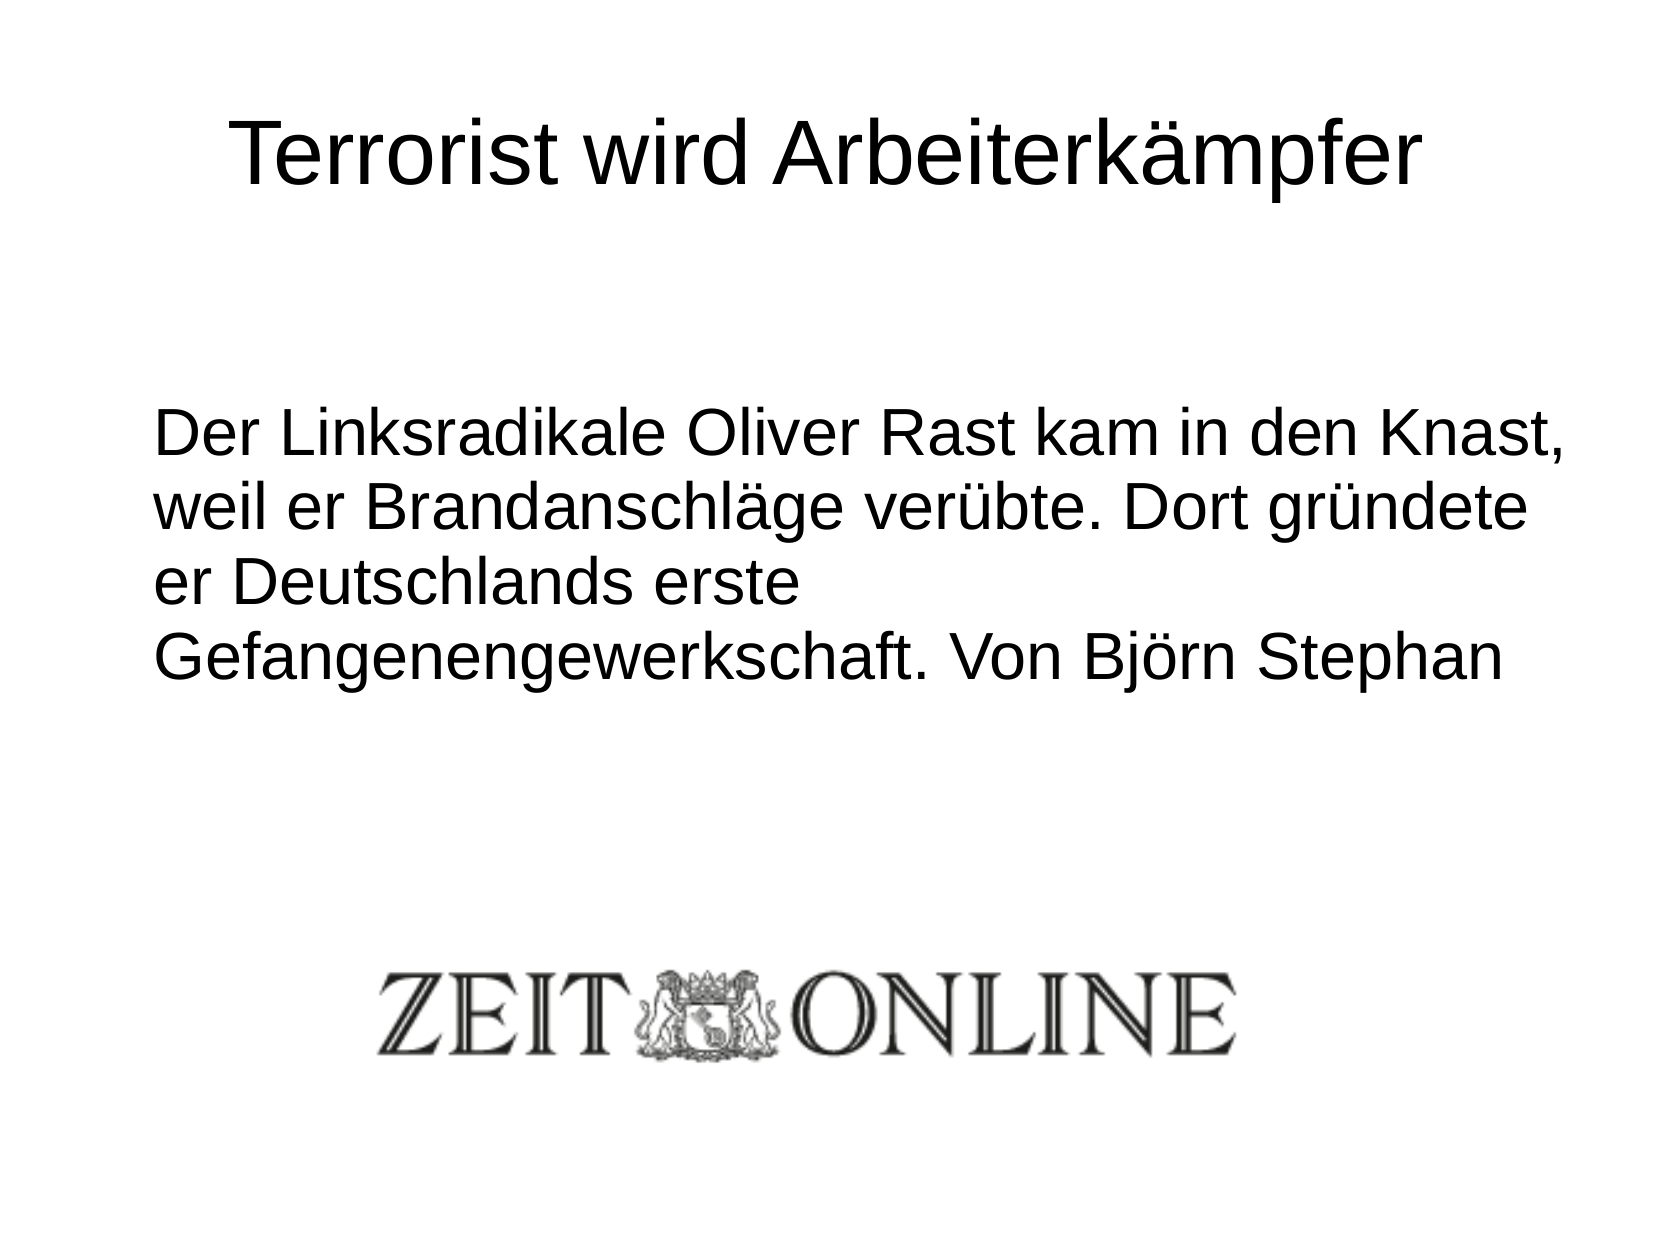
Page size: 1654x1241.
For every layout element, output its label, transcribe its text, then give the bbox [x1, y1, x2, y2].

list Der Linksradikale Oliver Rast kam in den Knast, weil er Brandanschläge verübte. Dort gründete er Deutschlands erste Gefangenengewerkschaft. Von Björn Stephan [82, 290, 1571, 1010]
picture [363, 956, 1249, 1083]
title Terrorist wird Arbeiterkämpfer [82, 49, 1571, 257]
